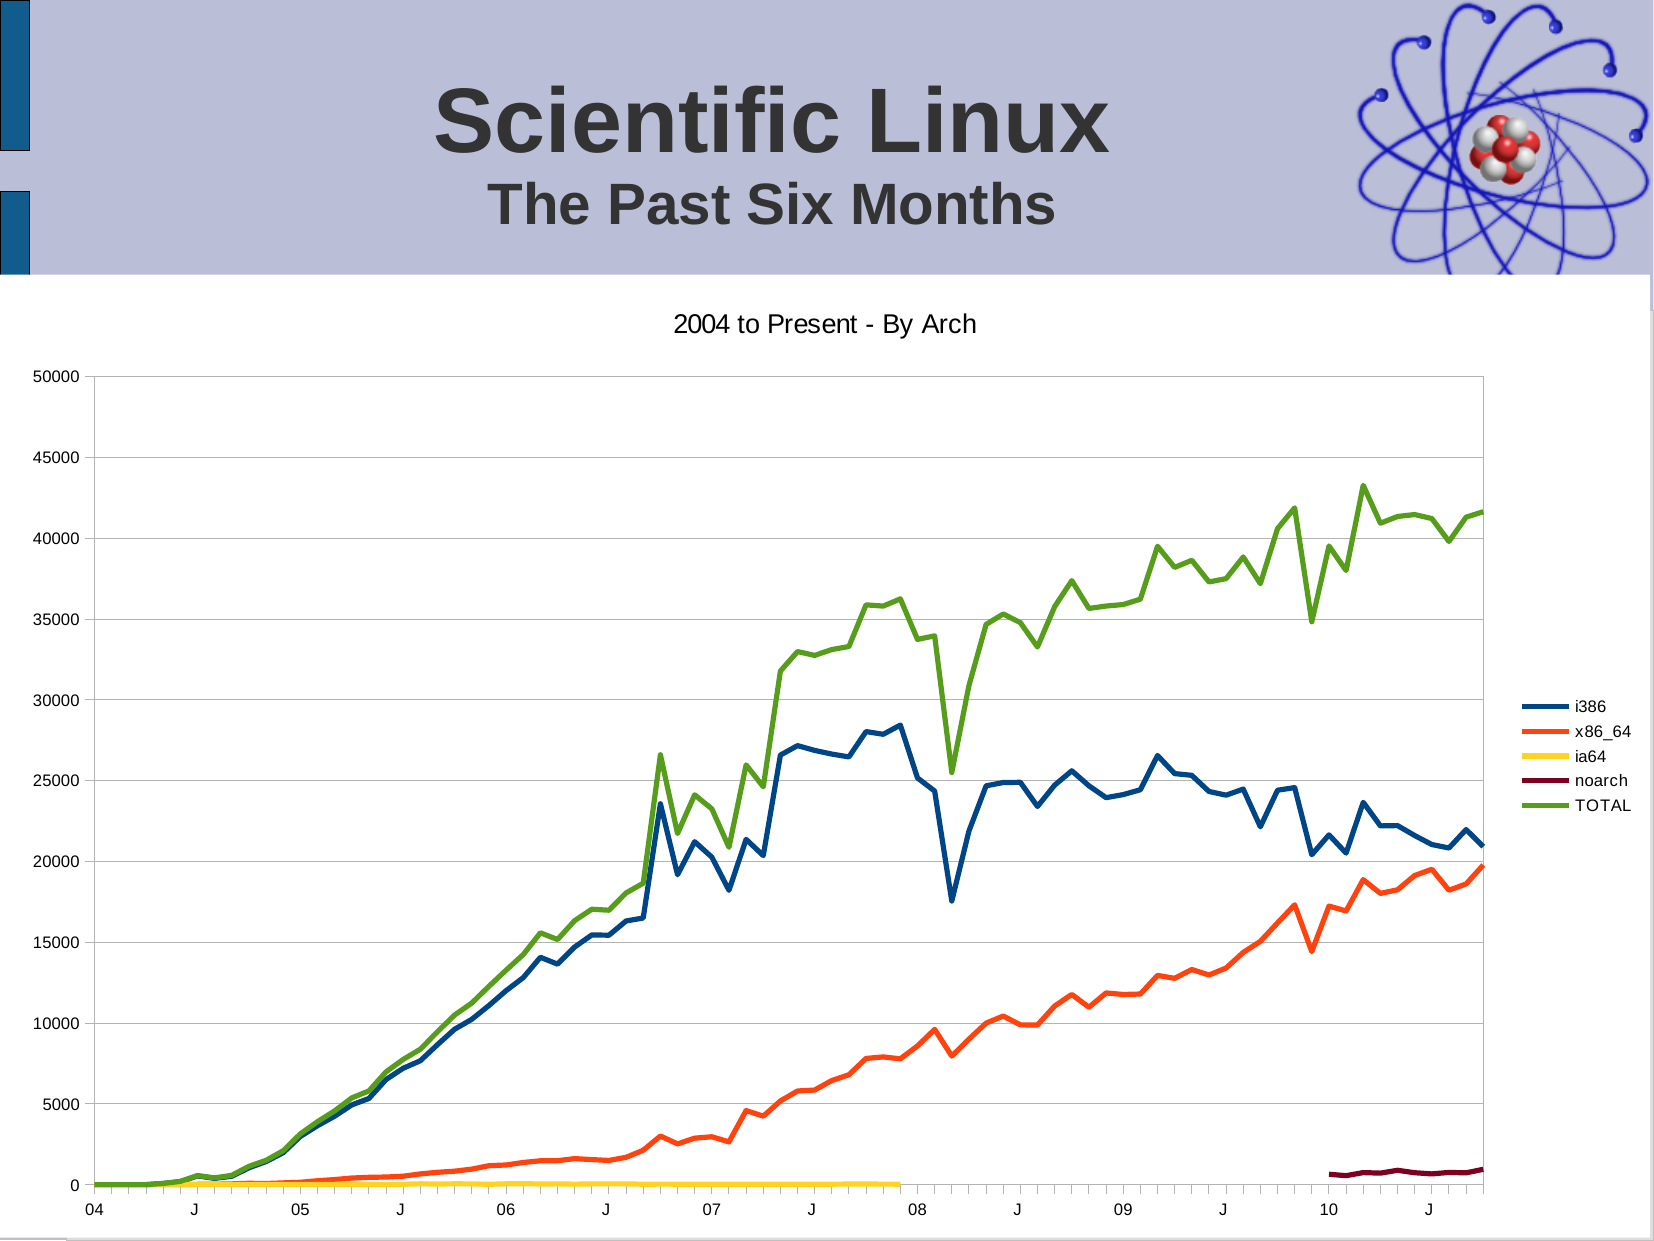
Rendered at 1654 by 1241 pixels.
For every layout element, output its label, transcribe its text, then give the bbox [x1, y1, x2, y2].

chart [0, 274, 1651, 1238]
picture [1353, 0, 1654, 301]
title Scientific Linux The Past Six Months [82, 49, 1353, 257]
